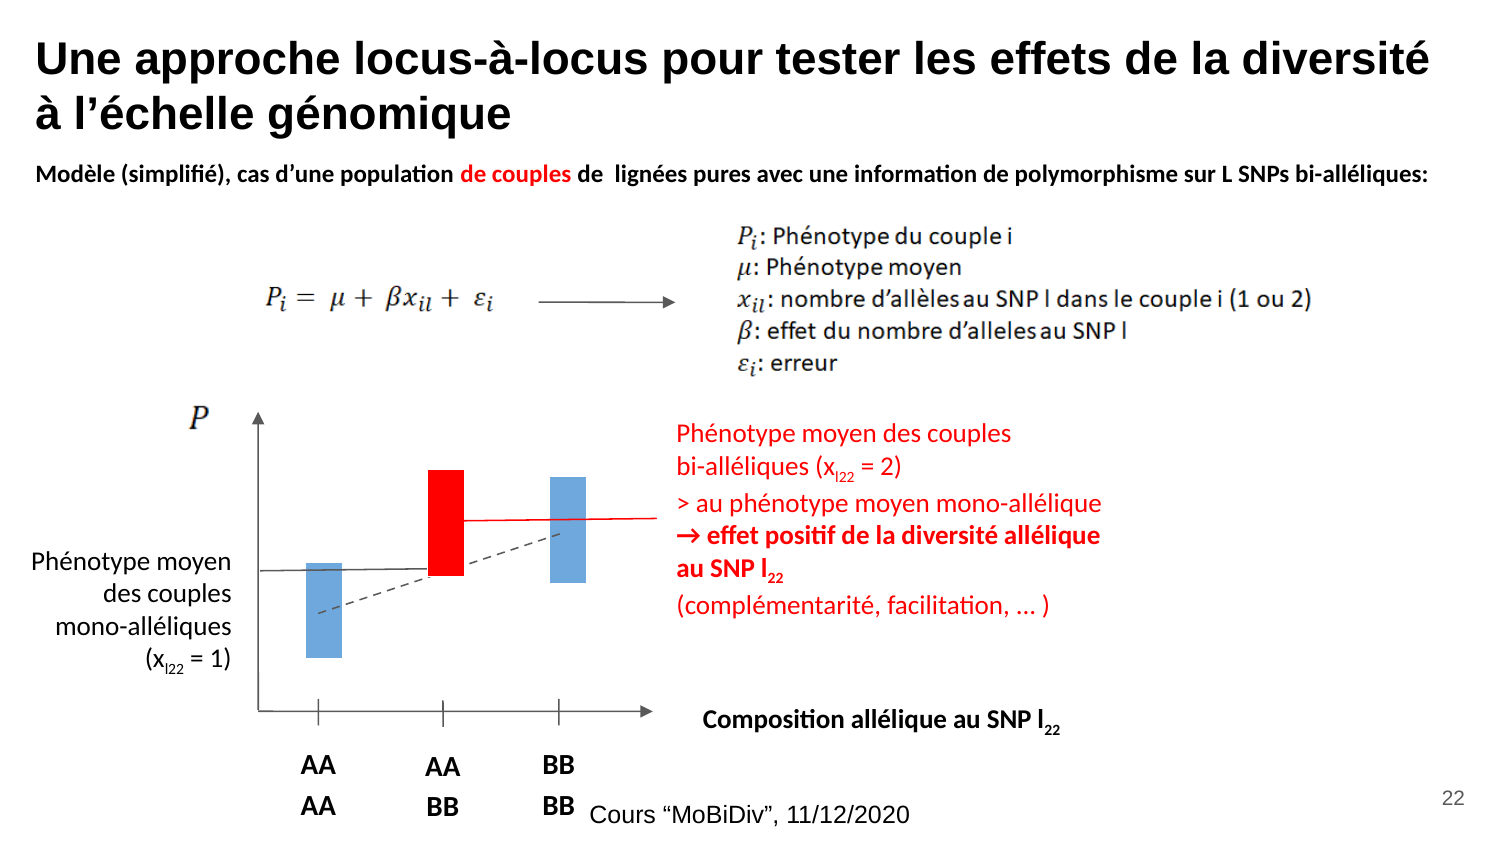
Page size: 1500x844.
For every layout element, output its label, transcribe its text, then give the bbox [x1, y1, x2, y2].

list BB BB [515, 725, 603, 787]
list AA AA [274, 725, 363, 787]
text_box [549, 476, 587, 518]
picture [725, 210, 1328, 394]
picture [170, 389, 229, 445]
list Modèle (simplifié), cas d’une population de couples de lignées pures avec une information de polymorphisme sur L SNPs bi-alléliques: [20, 158, 1480, 214]
text_box [427, 469, 465, 577]
list AA BB [399, 726, 487, 788]
slide_number <number> [1389, 764, 1480, 830]
text_box [305, 571, 343, 659]
text_box [549, 521, 587, 584]
picture [255, 279, 501, 324]
list Phénotype moyen des couples mono-alléliques (xl22 = 1) [11, 528, 247, 653]
text_box [305, 562, 343, 569]
list Composition allélique au SNP l22 [665, 680, 1098, 742]
title Une approche locus-à-locus pour tester les effets de la diversité à l’échelle génomique [20, 13, 1480, 158]
list Phénotype moyen des couples bi-alléliques (xl22 = 2) > au phénotype moyen mono-allélique → effet positif de la diversité allélique au SNP l22 (complémentarité, facilitation, ... ) [661, 400, 1134, 619]
